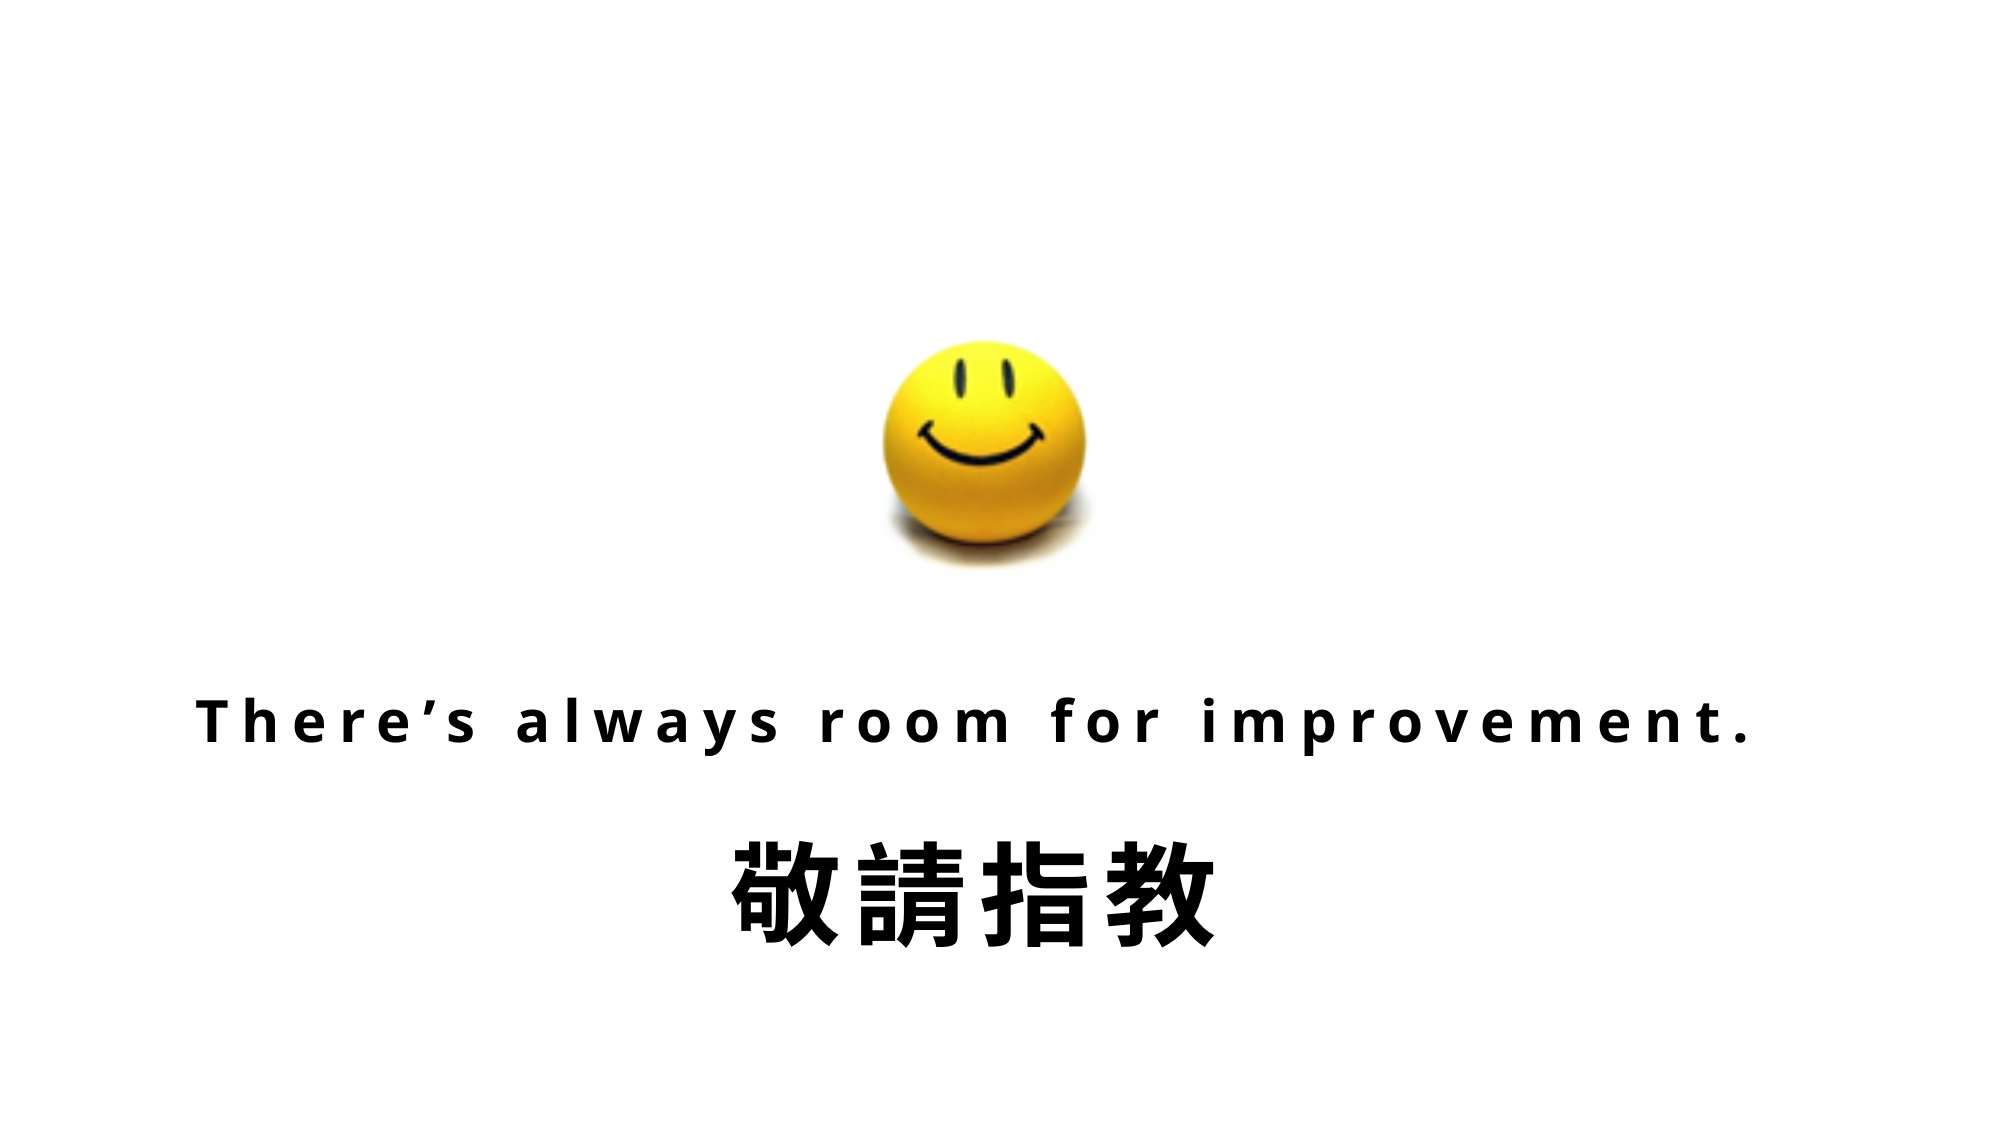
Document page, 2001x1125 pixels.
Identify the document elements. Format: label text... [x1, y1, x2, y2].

picture [868, 308, 1132, 580]
text_box There’s always room for improvement. 敬請指教 [180, 677, 1820, 971]
